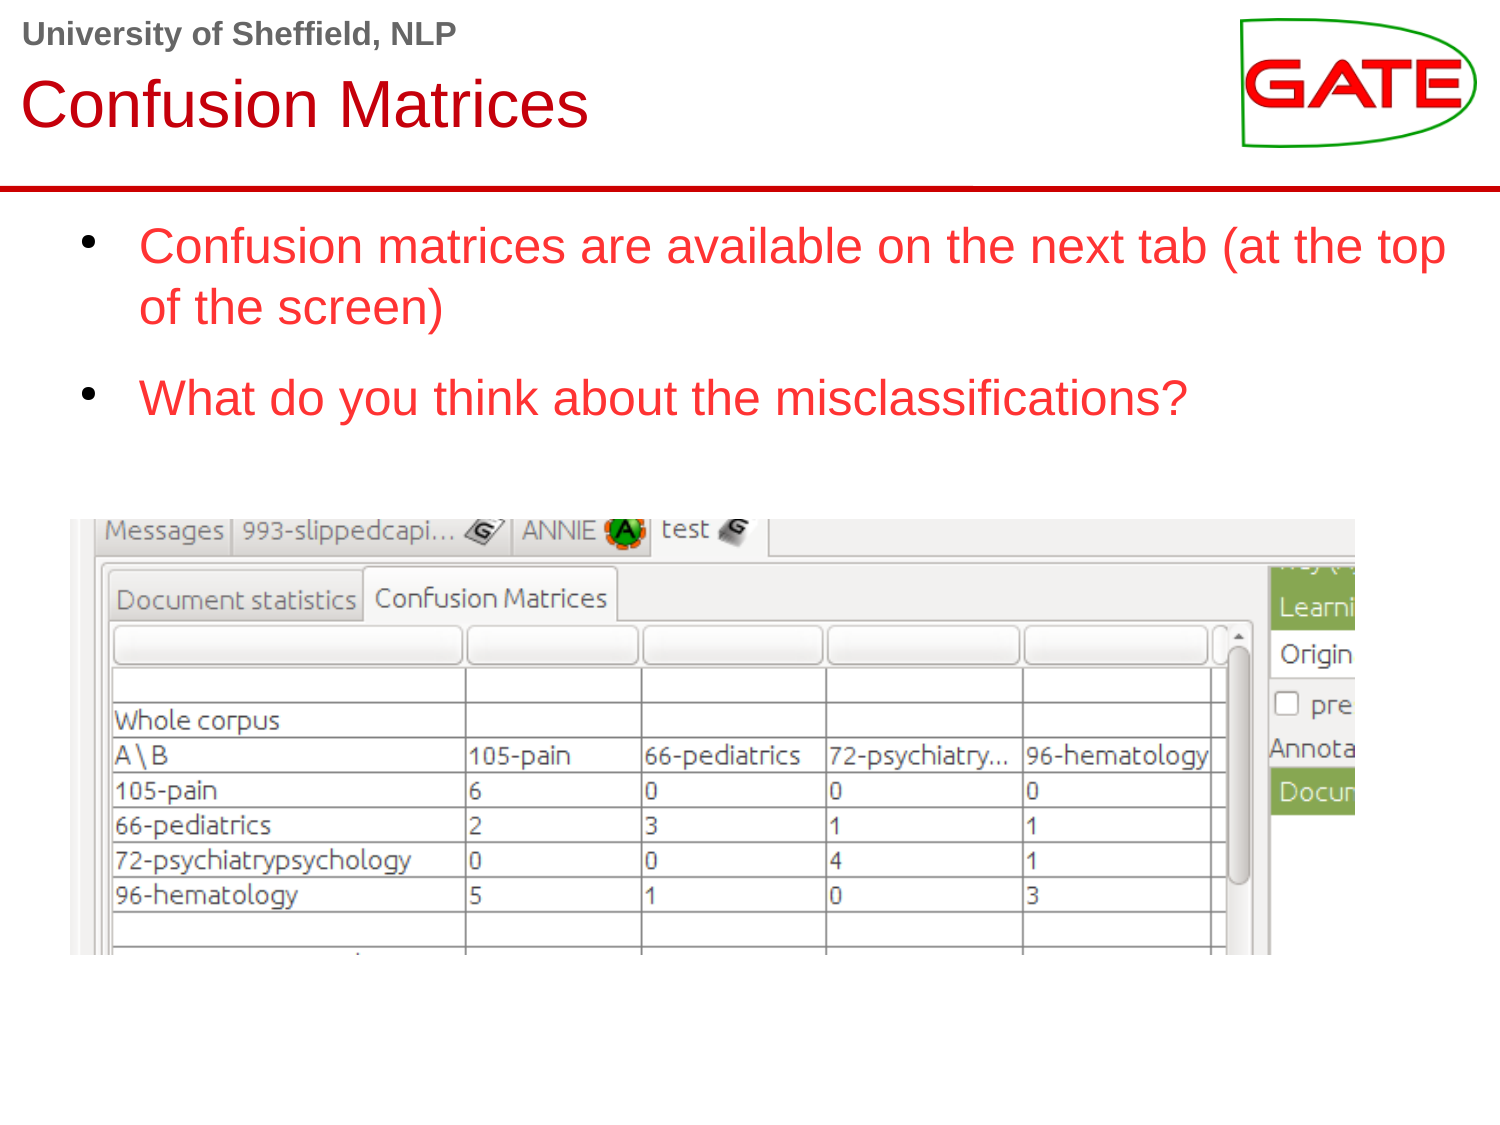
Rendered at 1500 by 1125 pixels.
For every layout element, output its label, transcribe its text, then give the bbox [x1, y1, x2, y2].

list Confusion matrices are available on the next tab (at the top of the screen) What do you think about the misclassifications? [23, 212, 1477, 438]
title Confusion Matrices [20, 45, 1240, 166]
picture [1240, 18, 1477, 148]
picture [70, 519, 1355, 955]
